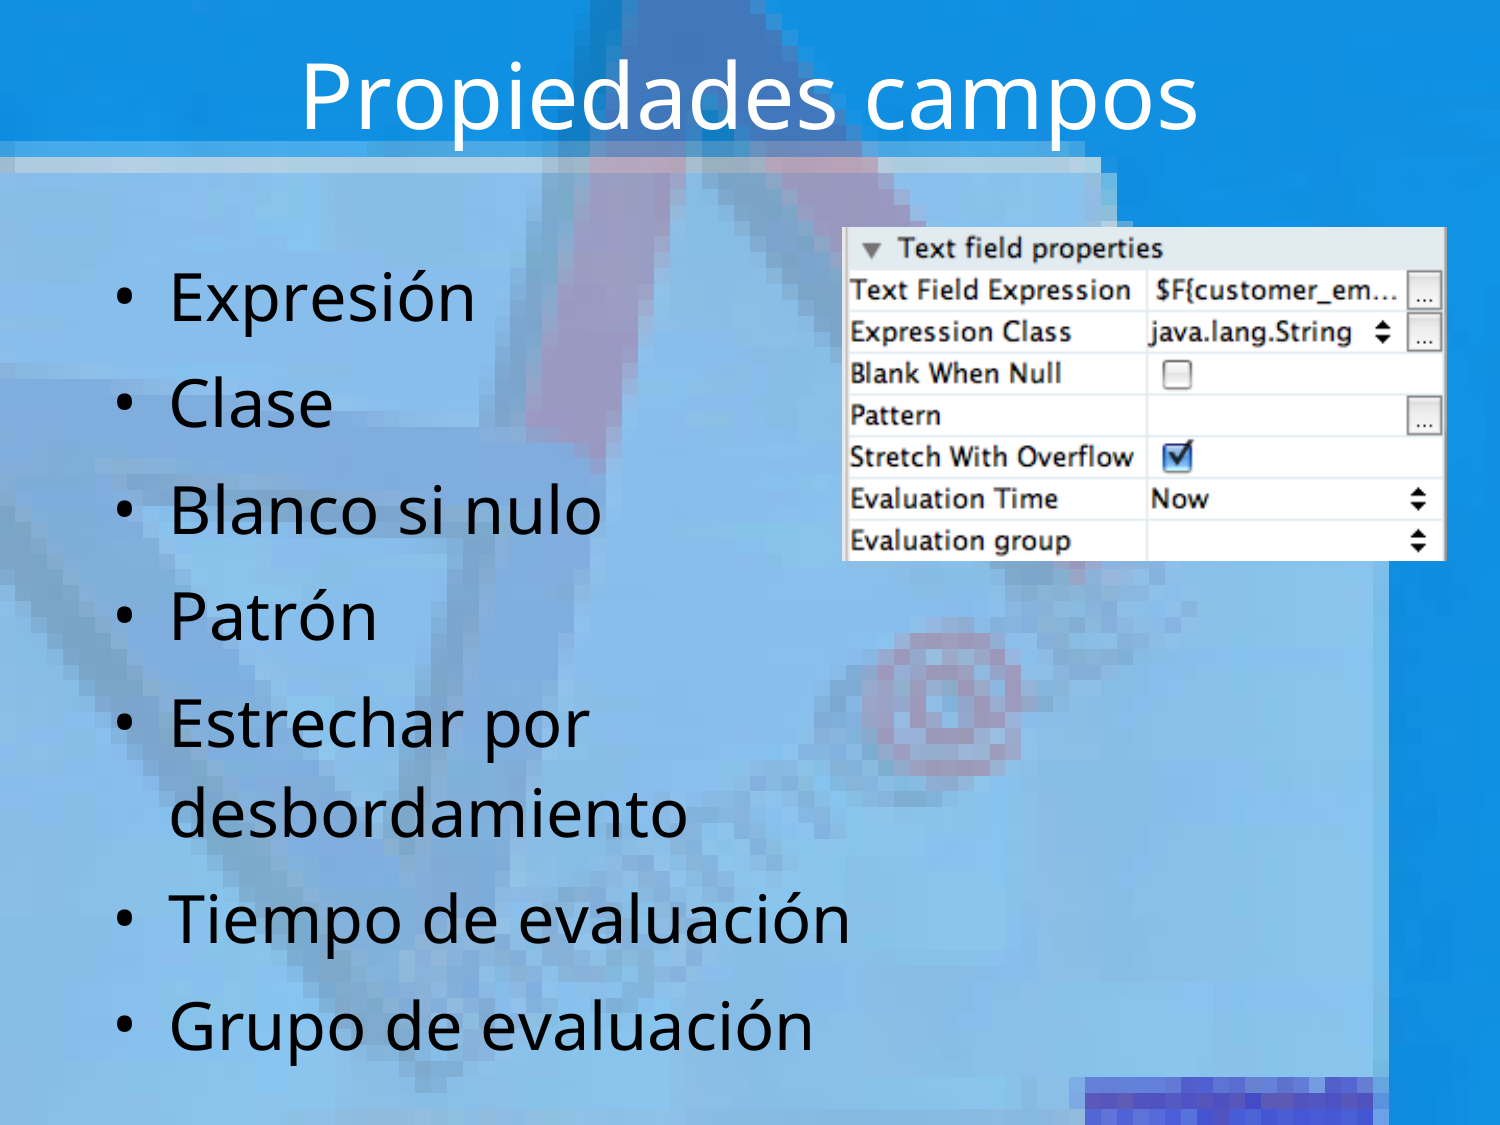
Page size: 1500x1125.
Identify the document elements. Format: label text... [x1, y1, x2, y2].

list Expresión Clase Blanco si nulo Patrón Estrechar por desbordamiento Tiempo de evaluación Grupo de evaluación [112, 249, 886, 1073]
title Propiedades campos [112, 0, 1388, 214]
picture [0, 0, 1500, 1125]
